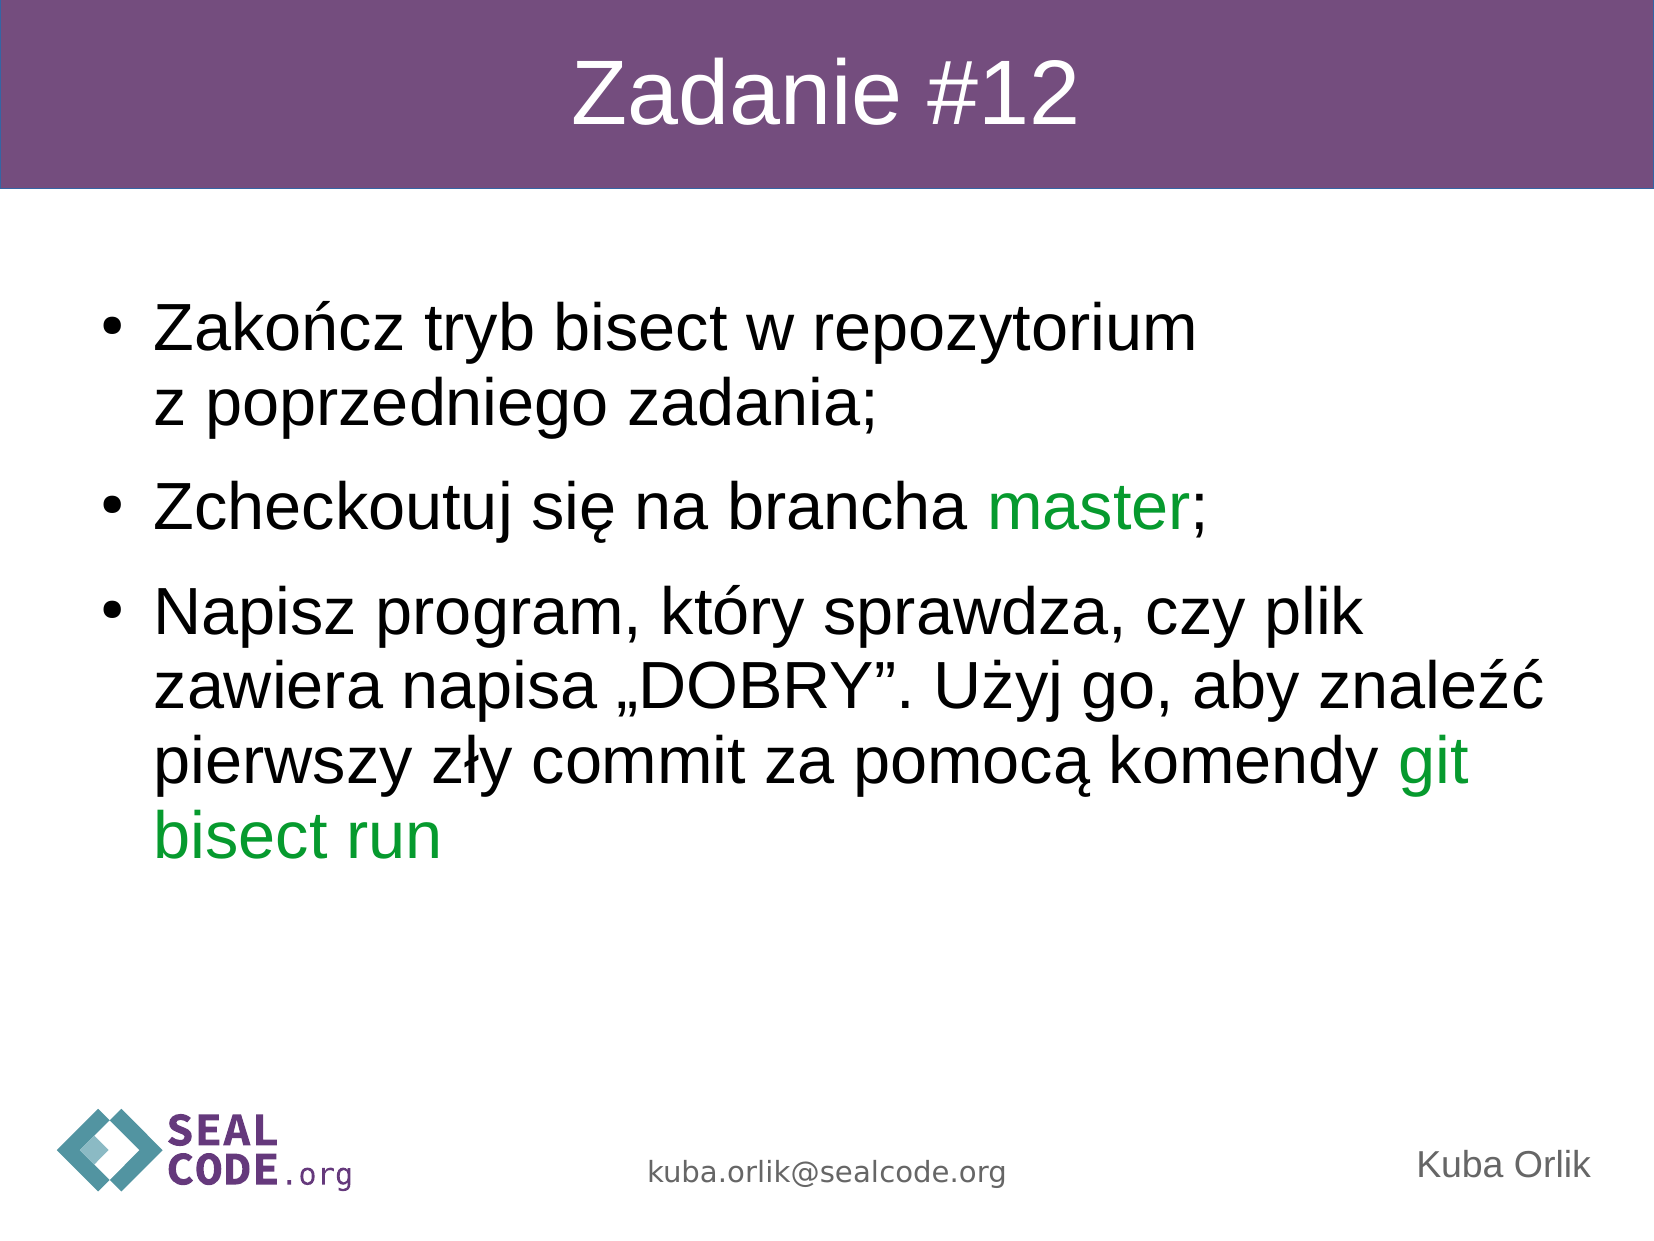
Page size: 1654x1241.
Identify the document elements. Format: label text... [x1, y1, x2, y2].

list Zakończ tryb bisect w repozytorium z poprzedniego zadania; Zcheckoutuj się na brancha master; Napisz program, który sprawdza, czy plik zawiera napisa „DOBRY”. Użyj go, aby znaleźć pierwszy zły commit za pomocą komendy git bisect run [82, 290, 1571, 1010]
title Zadanie #12 [0, 0, 1653, 188]
